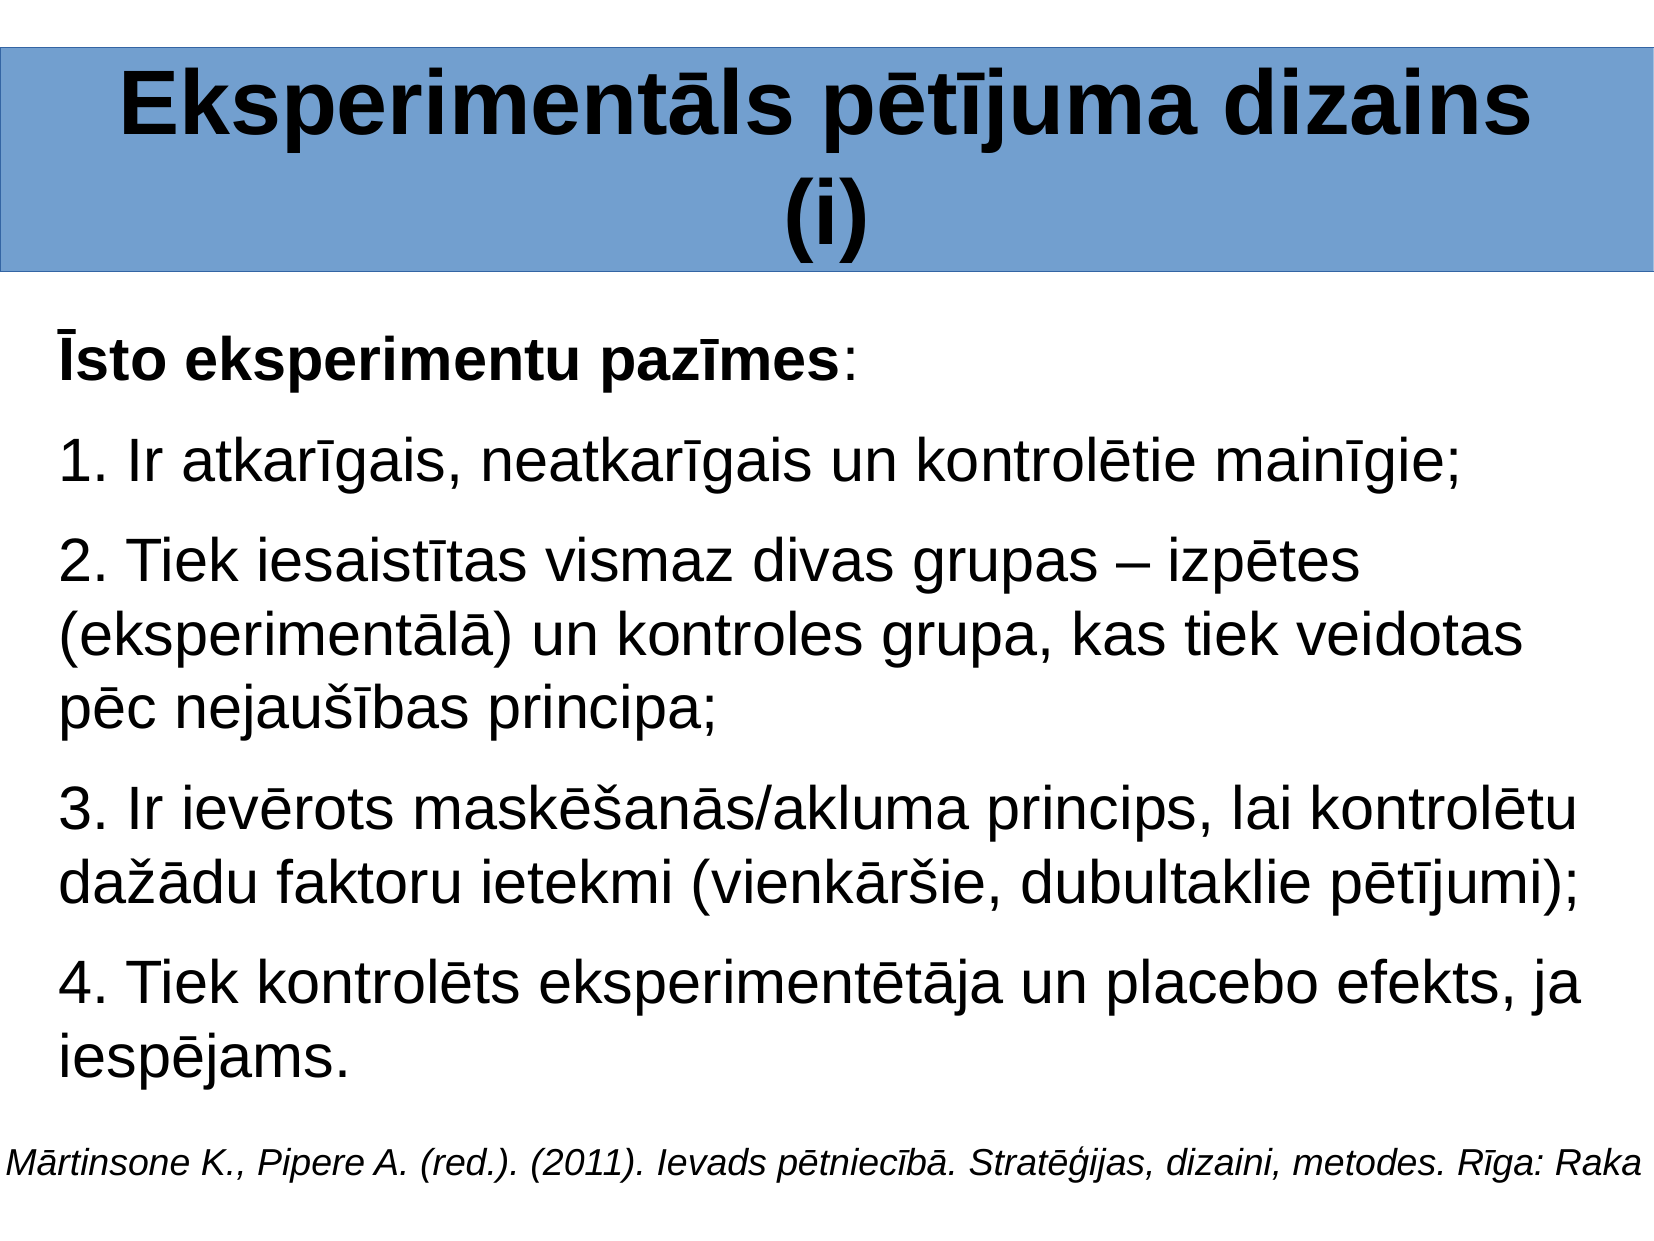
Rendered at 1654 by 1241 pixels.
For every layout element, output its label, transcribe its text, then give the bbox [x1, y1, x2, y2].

title Eksperimentāls pētījuma dizains (i) [82, 49, 1571, 257]
list Īsto eksperimentu pazīmes: 1. Ir atkarīgais, neatkarīgais un kontrolētie mainīgie; 2. Tiek iesaistītas vismaz divas grupas – izpētes (eksperimentālā) un kontroles grupa, kas tiek veidotas pēc nejaušības principa; 3. Ir ievērots maskēšanās/akluma princips, lai kontrolētu dažādu faktoru ietekmi (vienkāršie, dubultaklie pētījumi); 4. Tiek kontrolēts eksperimentētāja un placebo efekts, ja iespējams. [59, 318, 1619, 1099]
text_box Mārtinsone K., Pipere A. (red.). (2011). Ievads pētniecībā. Stratēģijas, dizaini, metodes. Rīga: Raka [0, 1133, 1654, 1191]
text_box [0, 47, 1654, 272]
